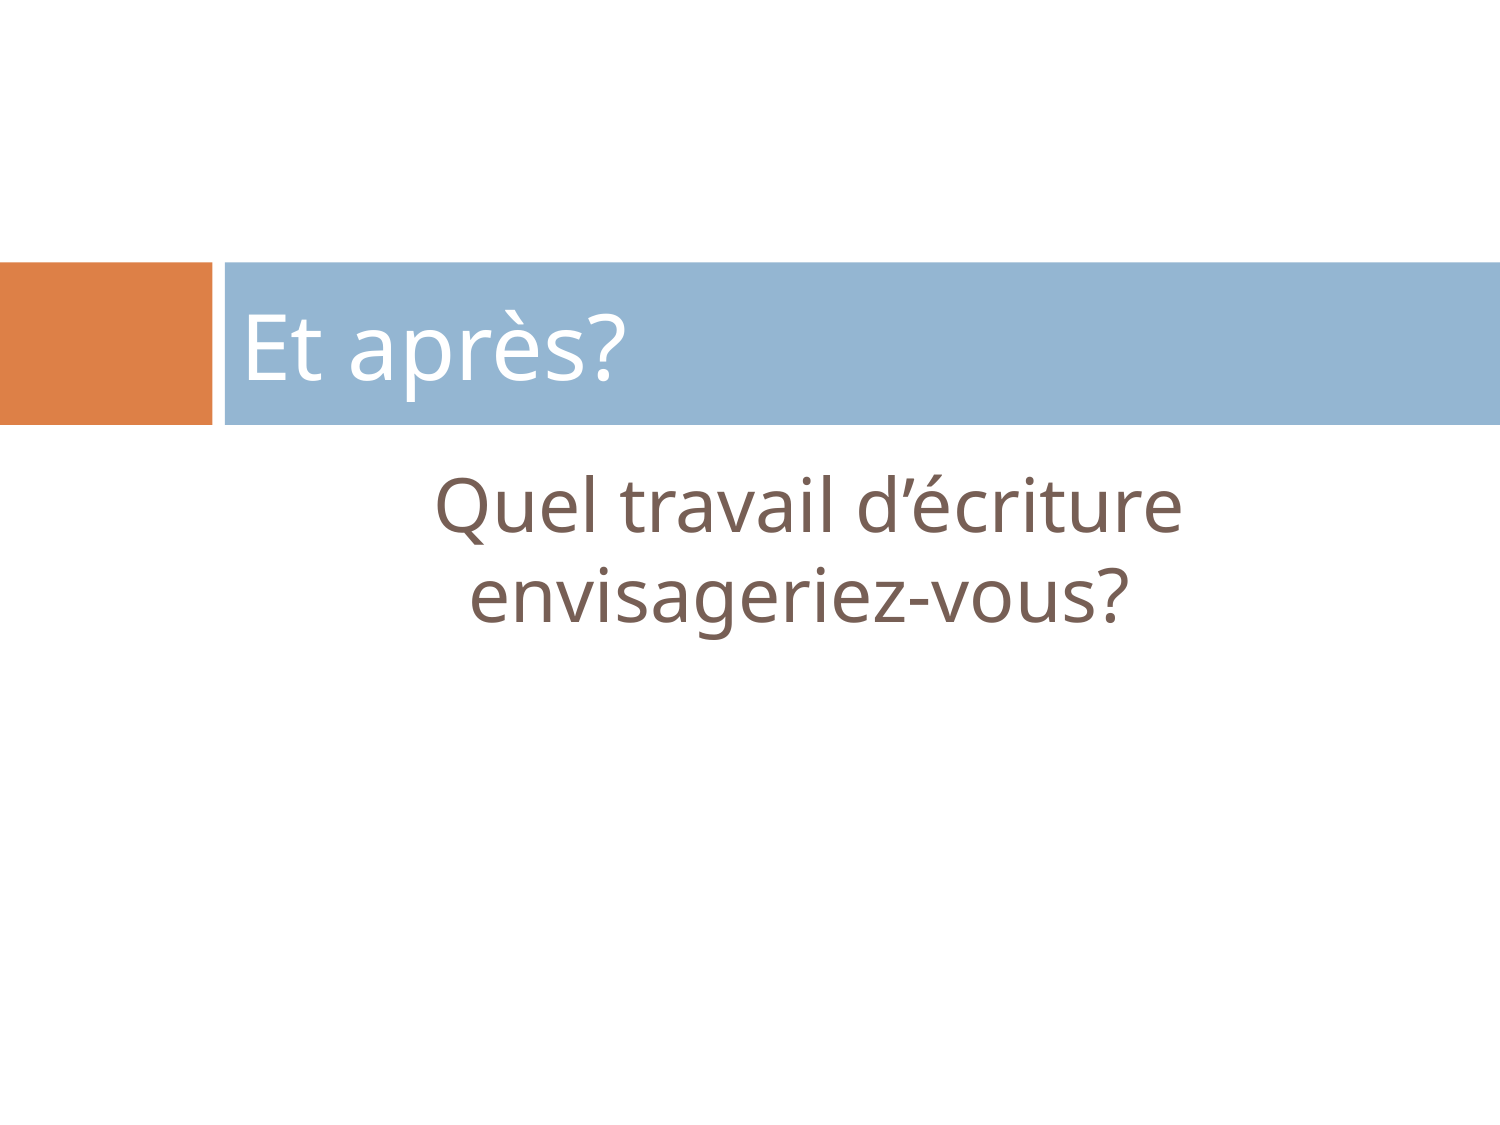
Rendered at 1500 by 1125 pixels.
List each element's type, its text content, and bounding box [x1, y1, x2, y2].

title Et après? [225, 262, 1475, 425]
list Quel travail d’écriture envisageriez-vous? [225, 450, 1394, 725]
